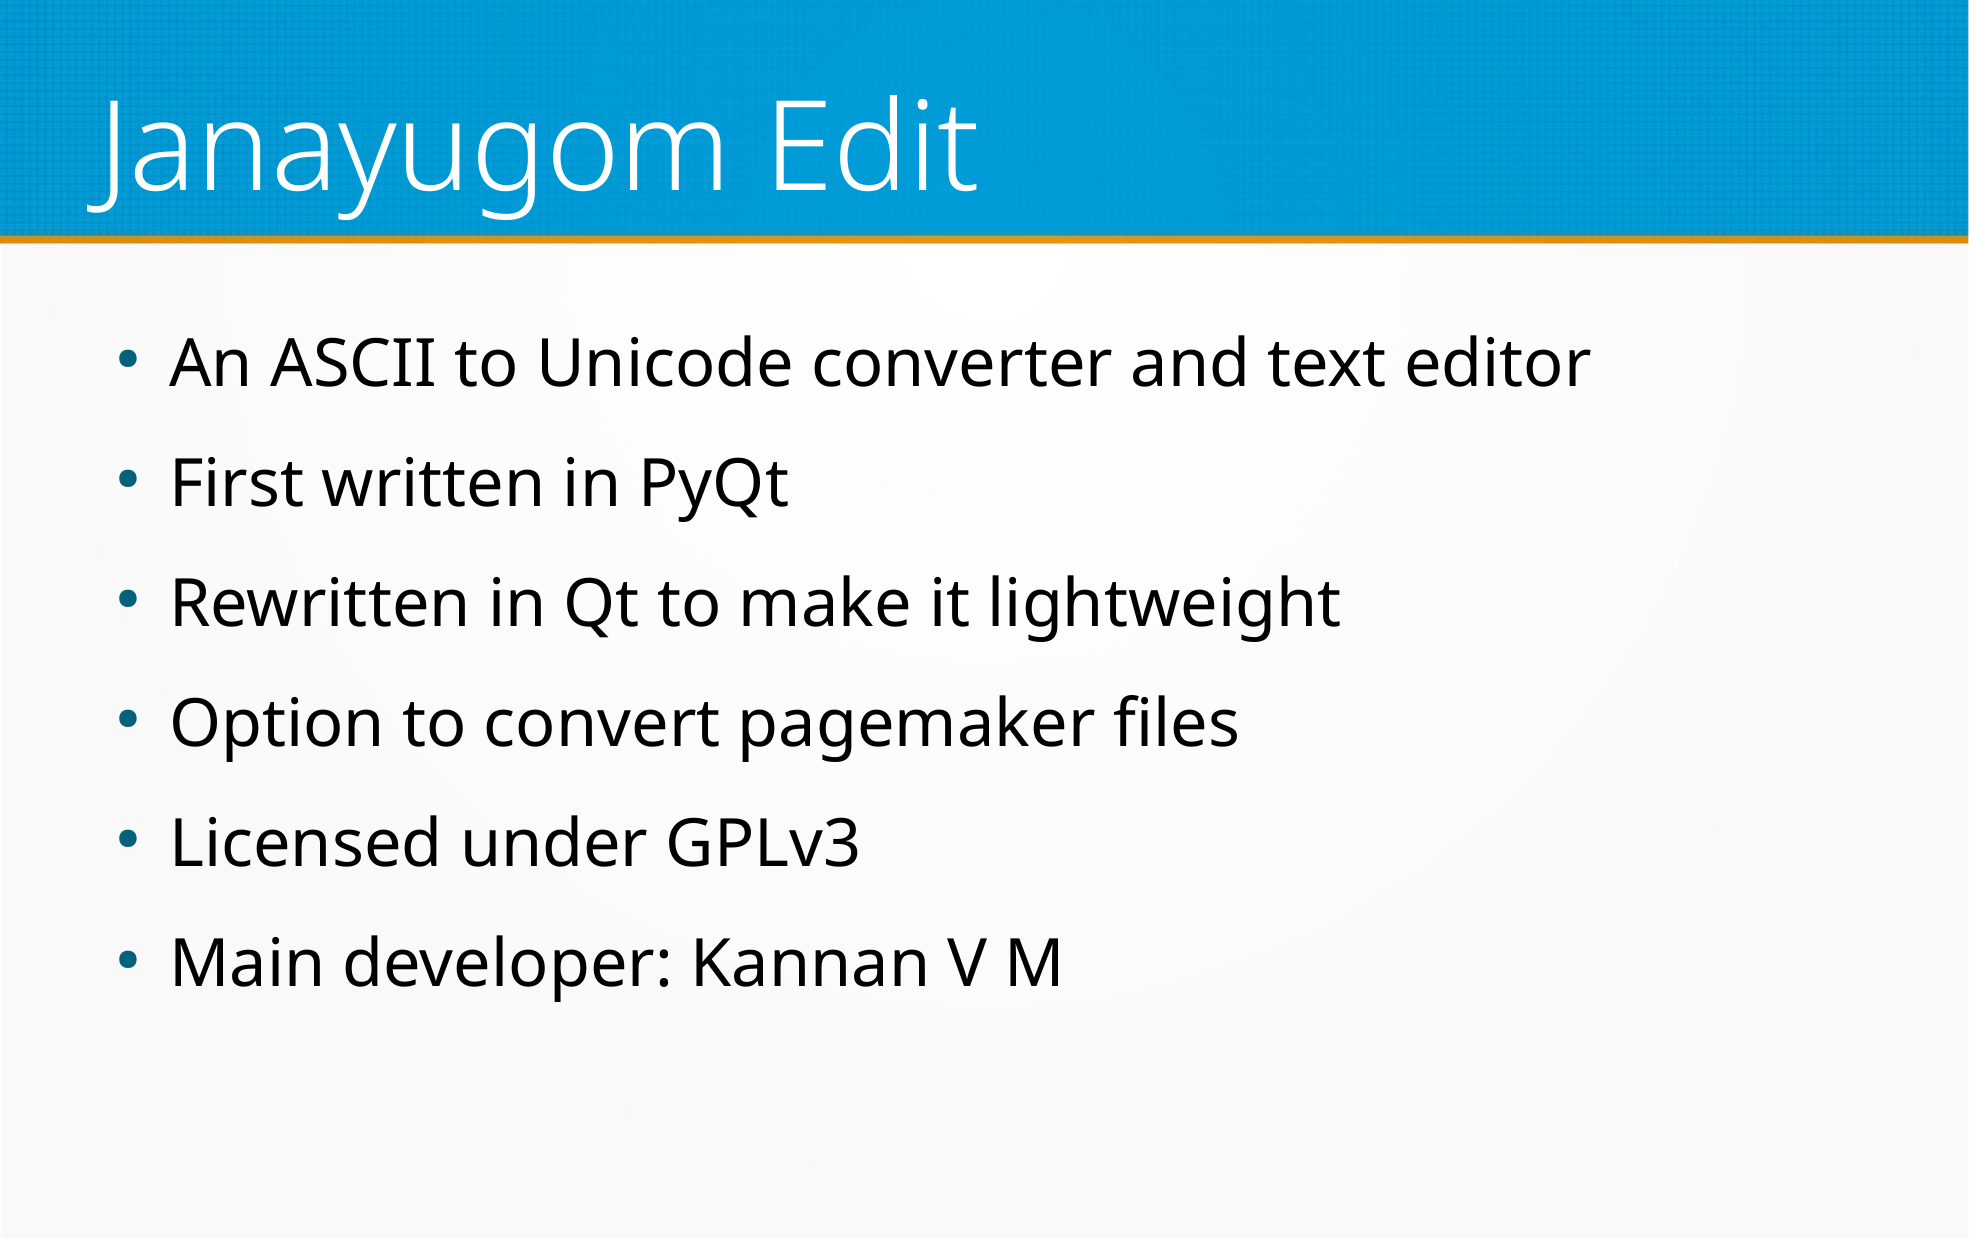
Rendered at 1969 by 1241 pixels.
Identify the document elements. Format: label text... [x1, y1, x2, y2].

list An ASCII to Unicode converter and text editor First written in PyQt Rewritten in Qt to make it lightweight Option to convert pagemaker files Licensed under GPLv3 Main developer: Kannan V M [98, 315, 1861, 1081]
picture [0, 233, 1969, 1241]
title Janayugom Edit [98, 19, 1870, 227]
